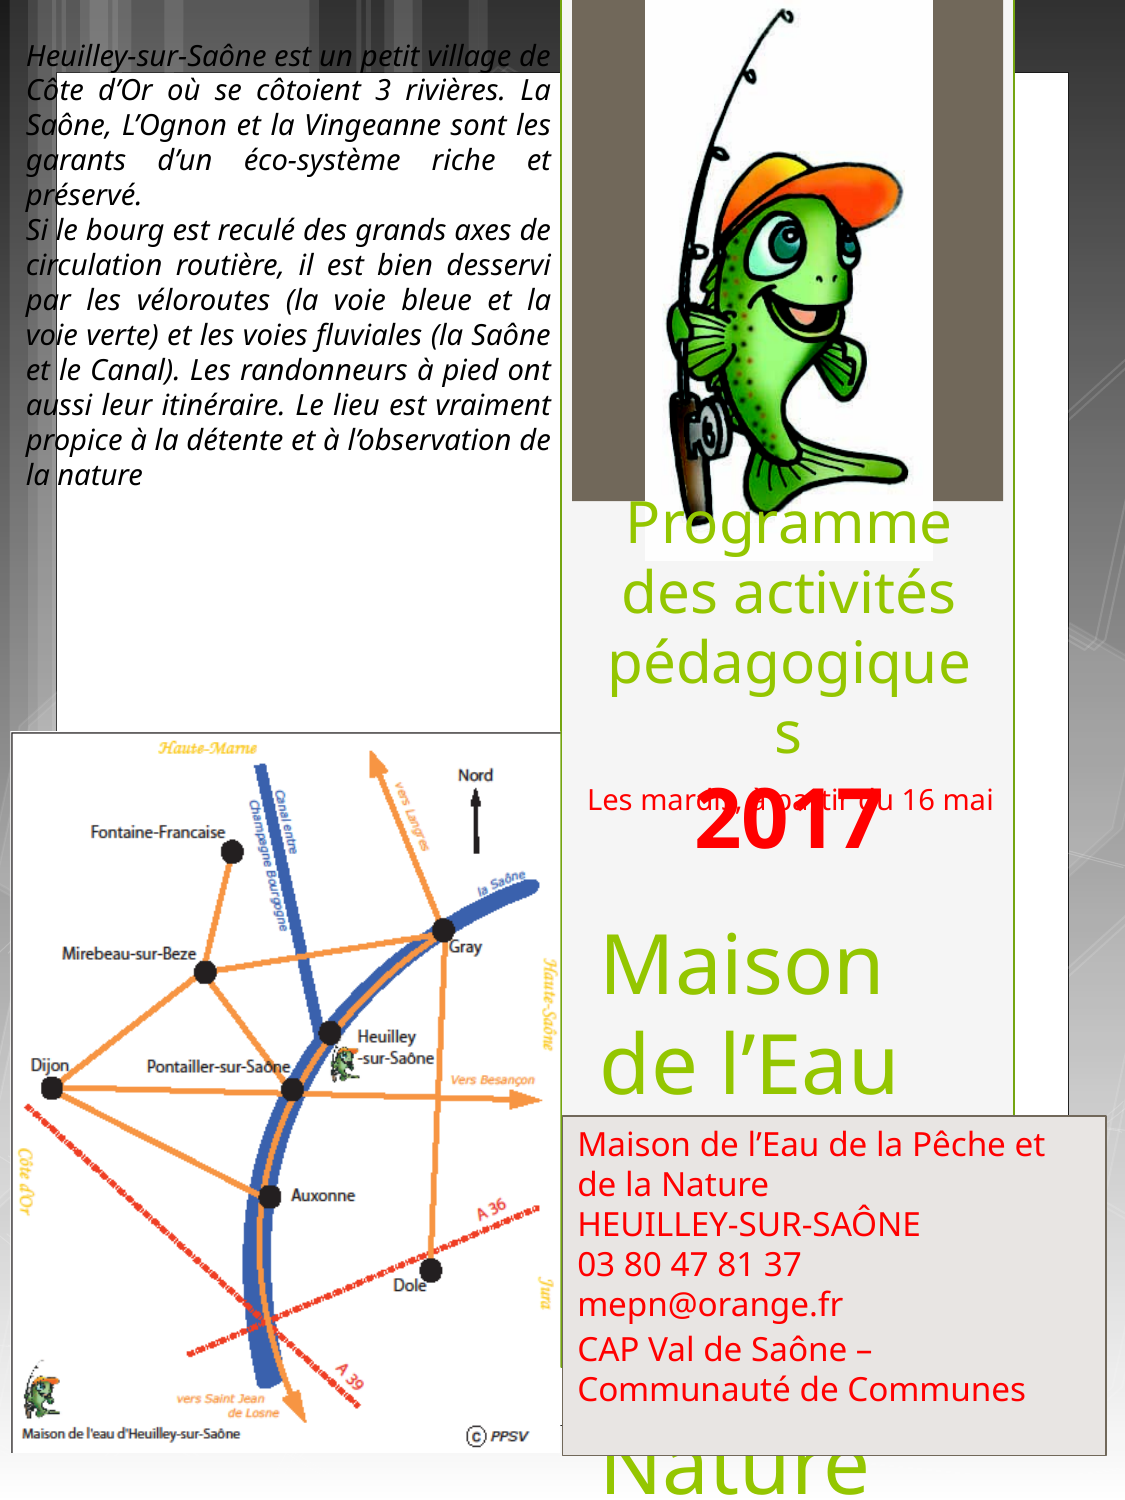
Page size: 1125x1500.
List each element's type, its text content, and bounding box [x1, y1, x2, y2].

title Programme des activités pédagogiques 2017 [585, 478, 993, 773]
text_box Heuilley-sur-Saône est un petit village de Côte d’Or où se côtoient 3 rivières. La Saône, L’Ognon et la Vingeanne sont les garants d’un éco-système riche et préservé. Si le bourg est reculé des grands axes de circulation routière, il est bien desservi par les véloroutes (la voie bleue et la voie verte) et les voies fluviales (la Saône et le Canal). Les randonneurs à pied ont aussi leur itinéraire. Le lieu est vraiment propice à la détente et à l’observation de la nature [11, 29, 567, 499]
subtitle Maison de l’Eau de la Pêche et de la Nature [585, 903, 993, 1077]
picture [645, 0, 933, 478]
text_box Maison de l’Eau de la Pêche et de la Nature HEUILLEY-SUR-SAÔNE 03 80 47 81 37 mepn@orange.fr CAP Val de Saône – Communauté de Communes [562, 1116, 1106, 1456]
text_box Les mardis, à partir du 16 mai [561, 773, 1043, 824]
picture [10, 731, 561, 1453]
